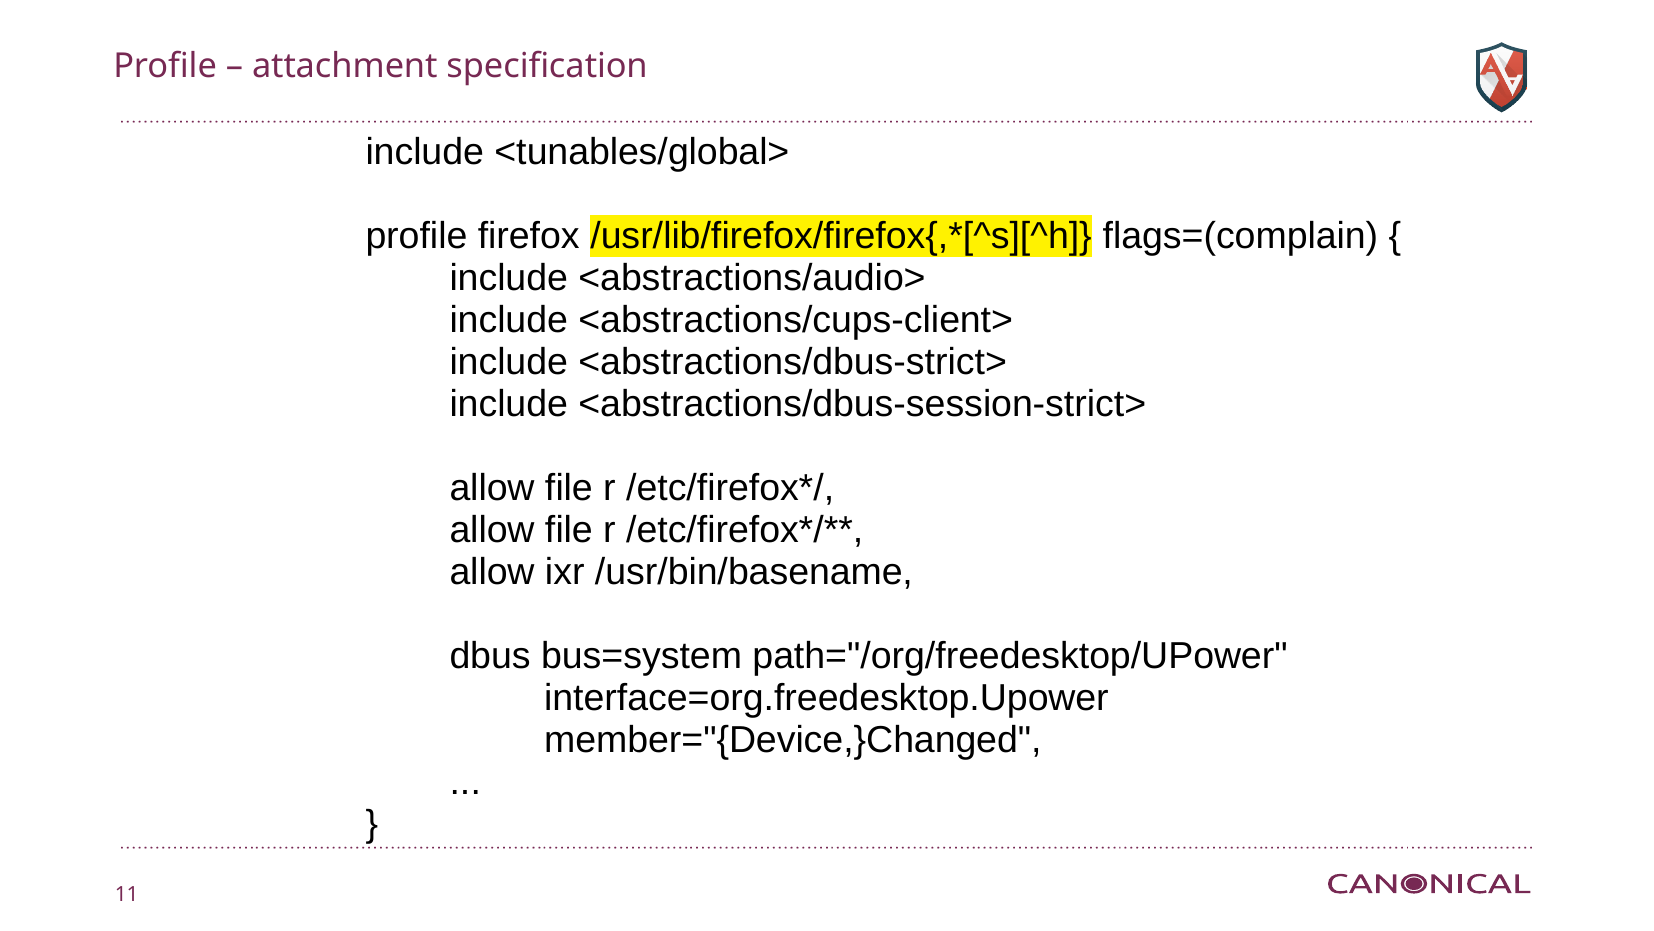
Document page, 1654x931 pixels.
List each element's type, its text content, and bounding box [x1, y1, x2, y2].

picture [111, 845, 350, 851]
picture [111, 33, 1546, 124]
text_box include <tunables/global> profile firefox /usr/lib/firefox/firefox{,*[^s][^h]} flags=(complain) { include <abstractions/audio> include <abstractions/cups-client> include <abstractions/dbus-strict> include <abstractions/dbus-session-strict> allow file r /etc/firefox*/, allow file r /etc/firefox*/**, allow ixr /usr/bin/basename, dbus bus=system path="/org/freedesktop/UPower" interface=org.freedesktop.Upower member="{Device,}Changed", ... } [350, 123, 1417, 852]
picture [1417, 845, 1533, 851]
title Profile – attachment specification [113, 48, 1382, 81]
